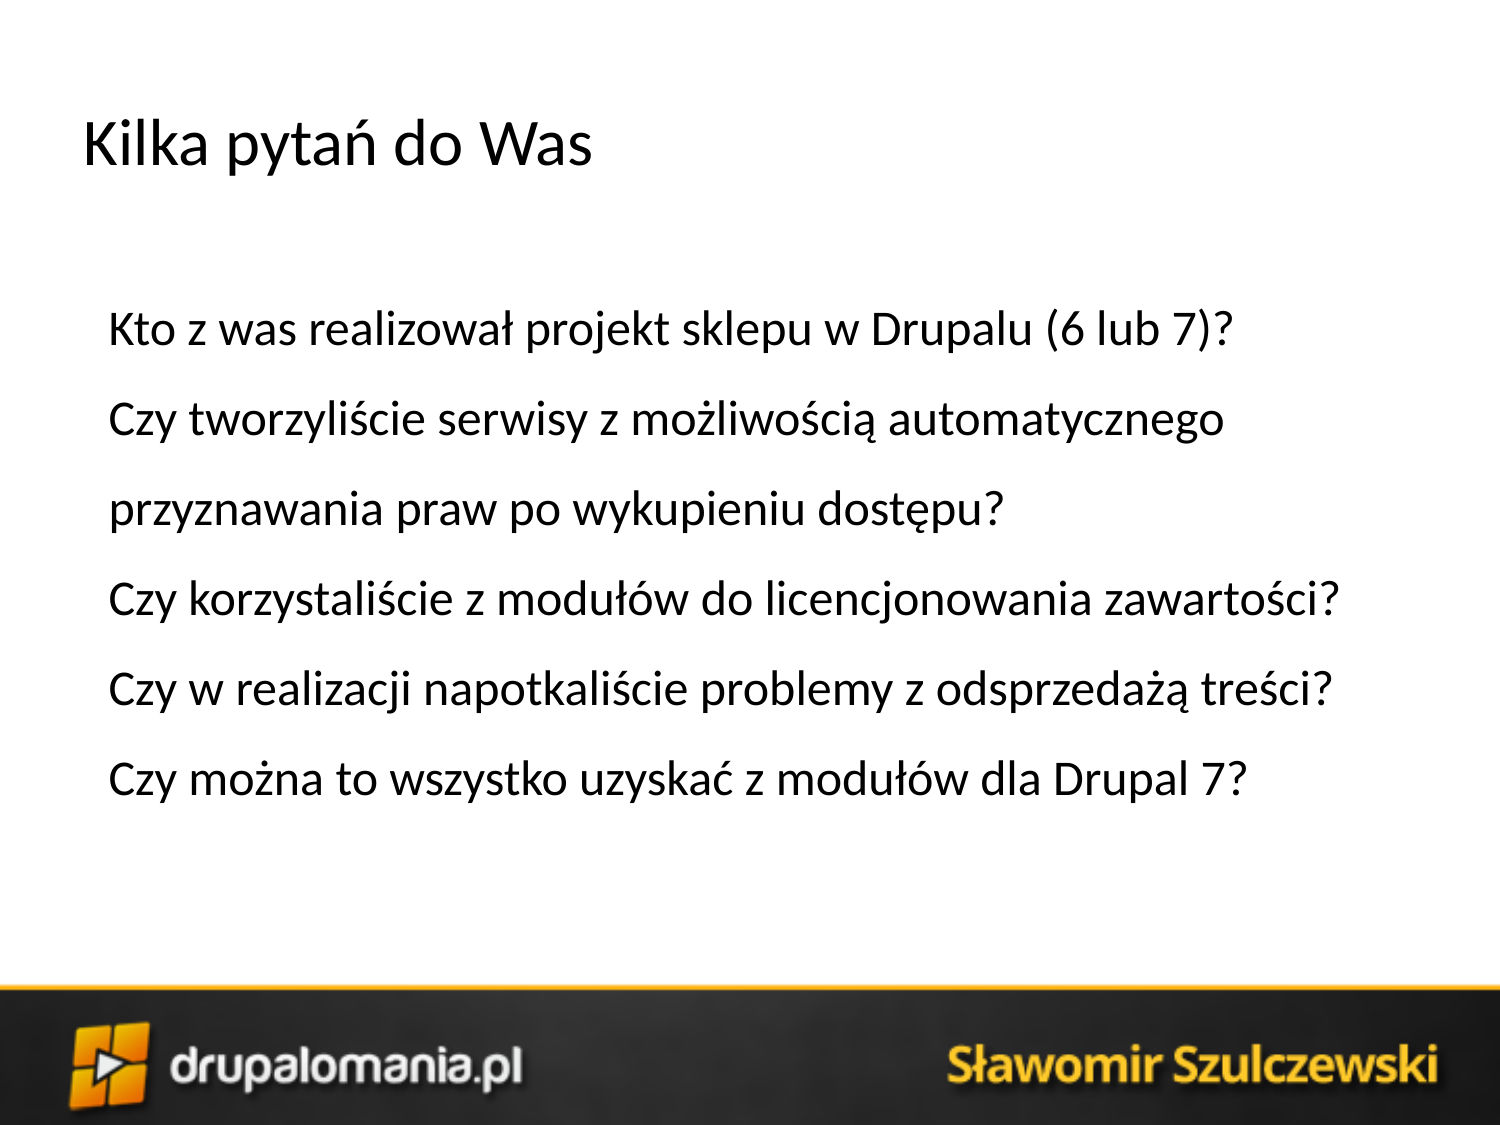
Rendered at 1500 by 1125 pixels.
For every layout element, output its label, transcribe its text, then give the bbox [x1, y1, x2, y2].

text_box Kto z was realizował projekt sklepu w Drupalu (6 lub 7)? Czy tworzyliście serwisy z możliwością automatycznego przyznawania praw po wykupieniu dostępu? Czy korzystaliście z modułów do licencjonowania zawartości? Czy w realizacji napotkaliście problemy z odsprzedażą treści? Czy można to wszystko uzyskać z modułów dla Drupal 7? [93, 257, 1395, 1008]
picture [0, 0, 1500, 1125]
text_box Kilka pytań do Was [69, 91, 657, 187]
